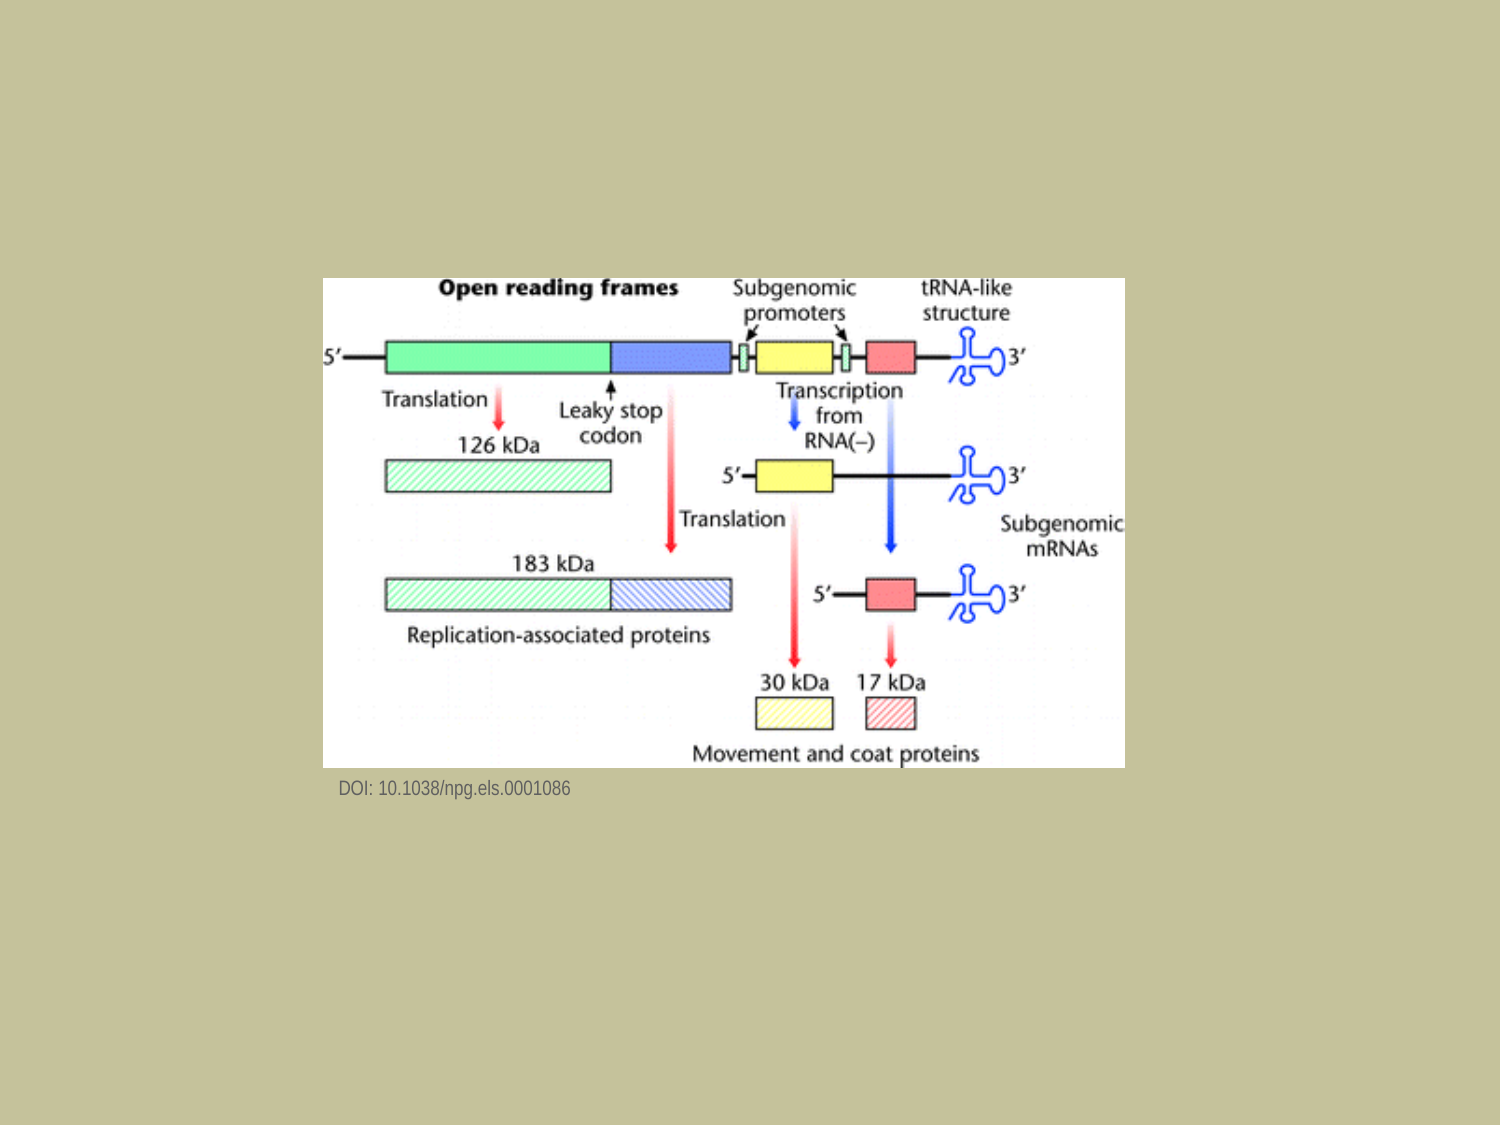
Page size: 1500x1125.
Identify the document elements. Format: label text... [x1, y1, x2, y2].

text_box DOI: 10.1038/npg.els.0001086 [323, 767, 586, 807]
picture [323, 278, 1125, 768]
